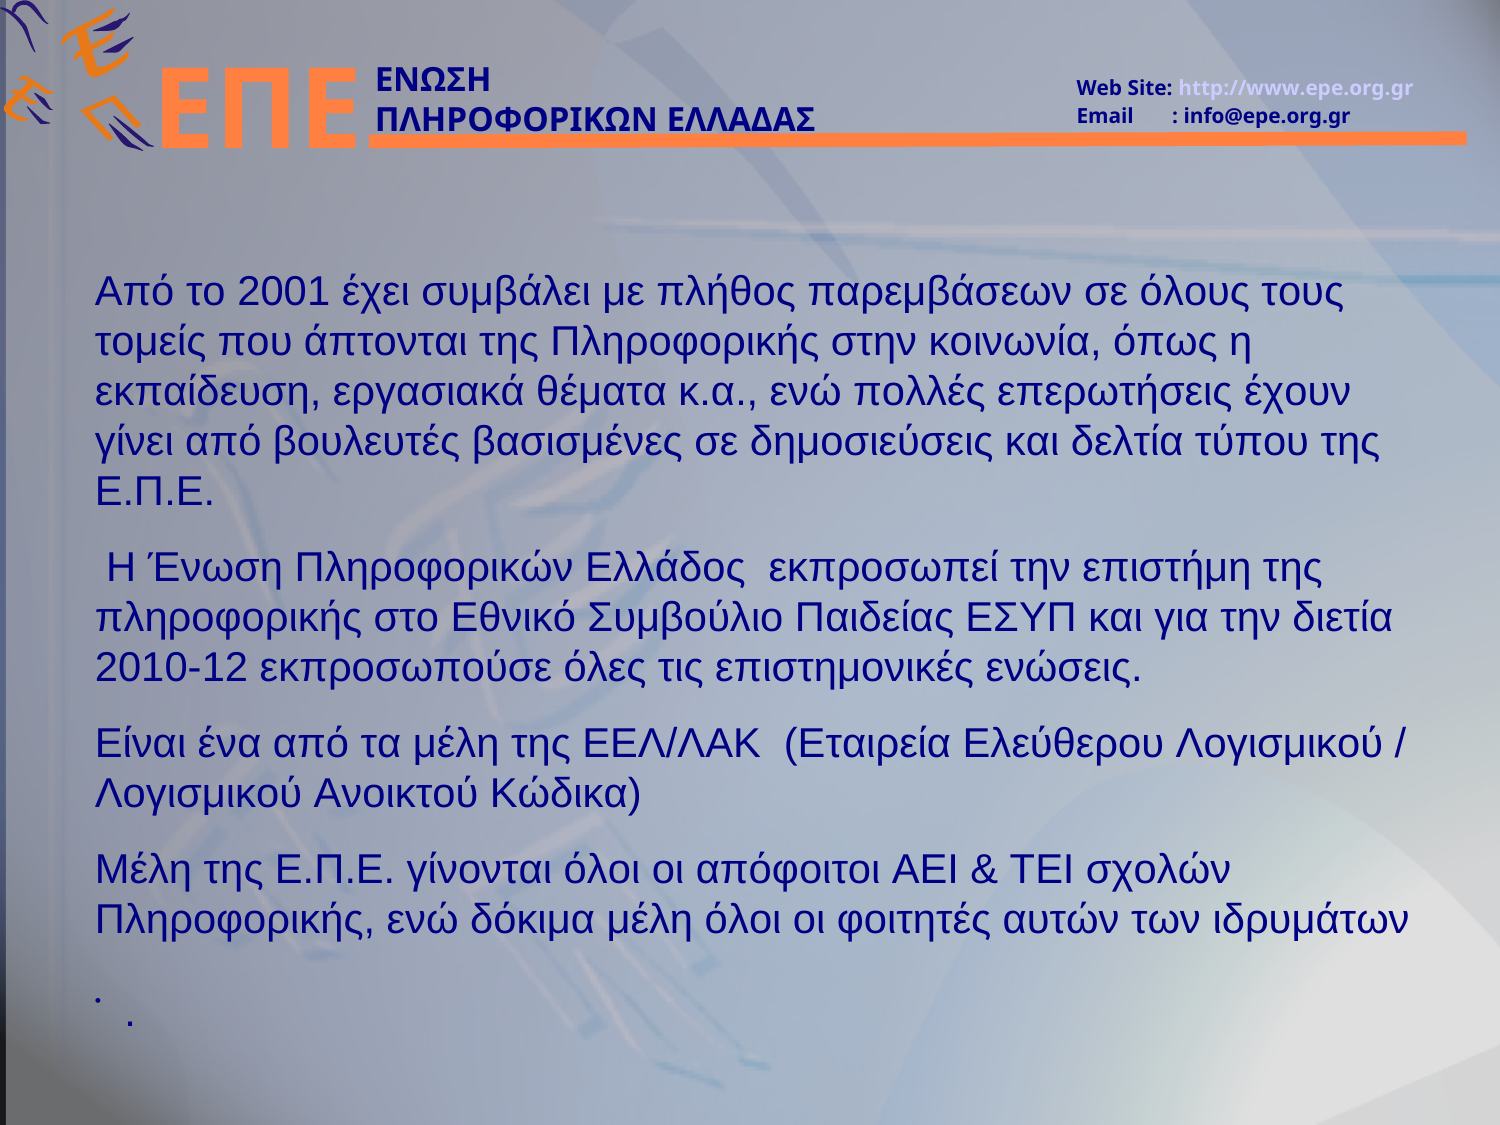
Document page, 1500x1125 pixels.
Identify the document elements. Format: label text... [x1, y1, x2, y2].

text_box Από το 2001 έχει συμβάλει με πλήθος παρεμβάσεων σε όλους τους τομείς που άπτονται της Πληροφορικής στην κοινωνία, όπως η εκπαίδευση, εργασιακά θέματα κ.α., ενώ πολλές επερωτήσεις έχουν γίνει από βουλευτές βασισμένες σε δημοσιεύσεις και δελτία τύπου της Ε.Π.Ε. Η Ένωση Πληροφορικών Ελλάδος εκπροσωπεί την επιστήμη της πληροφορικής στο Εθνικό Συμβούλιο Παιδείας ΕΣΥΠ και για την διετία 2010-12 εκπροσωπούσε όλες τις επιστημονικές ενώσεις. Είναι ένα από τα μέλη της ΕΕΛ/ΛΑΚ (Εταιρεία Ελεύθερου Λογισμικού / Λογισμικού Ανοικτού Κώδικα) Μέλη της Ε.Π.Ε. γίνονται όλοι οι απόφοιτοι ΑΕΙ & ΤΕΙ σχολών Πληροφορικής, ενώ δόκιμα μέλη όλοι οι φοιτητές αυτών των ιδρυμάτων . [79, 179, 1456, 1046]
